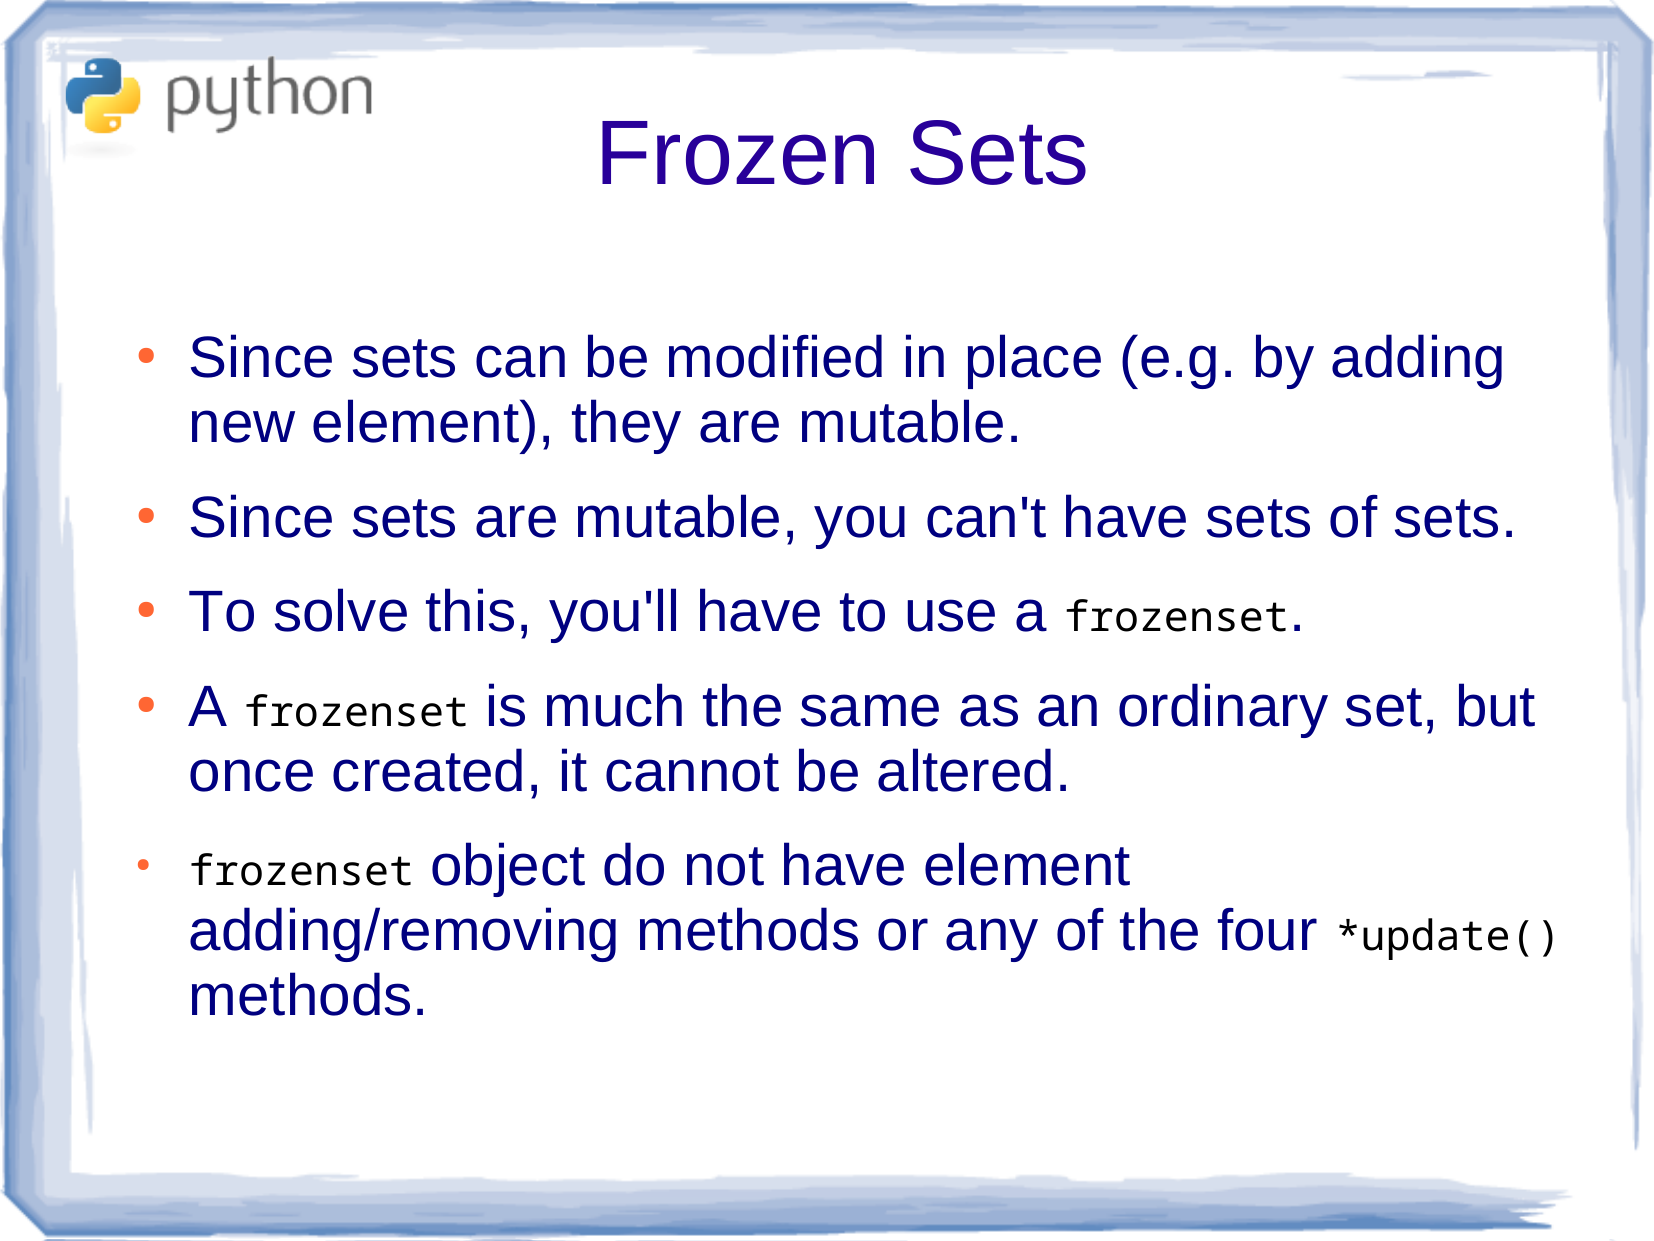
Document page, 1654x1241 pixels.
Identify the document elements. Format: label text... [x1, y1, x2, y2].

list Since sets can be modified in place (e.g. by adding new element), they are mutable. Since sets are mutable, you can't have sets of sets. To solve this, you'll have to use a frozenset. A frozenset is much the same as an ordinary set, but once created, it cannot be altered. frozenset object do not have element adding/removing methods or any of the four *update() methods. [118, 324, 1571, 990]
picture [0, 0, 1654, 1241]
title Frozen Sets [82, 49, 1571, 257]
